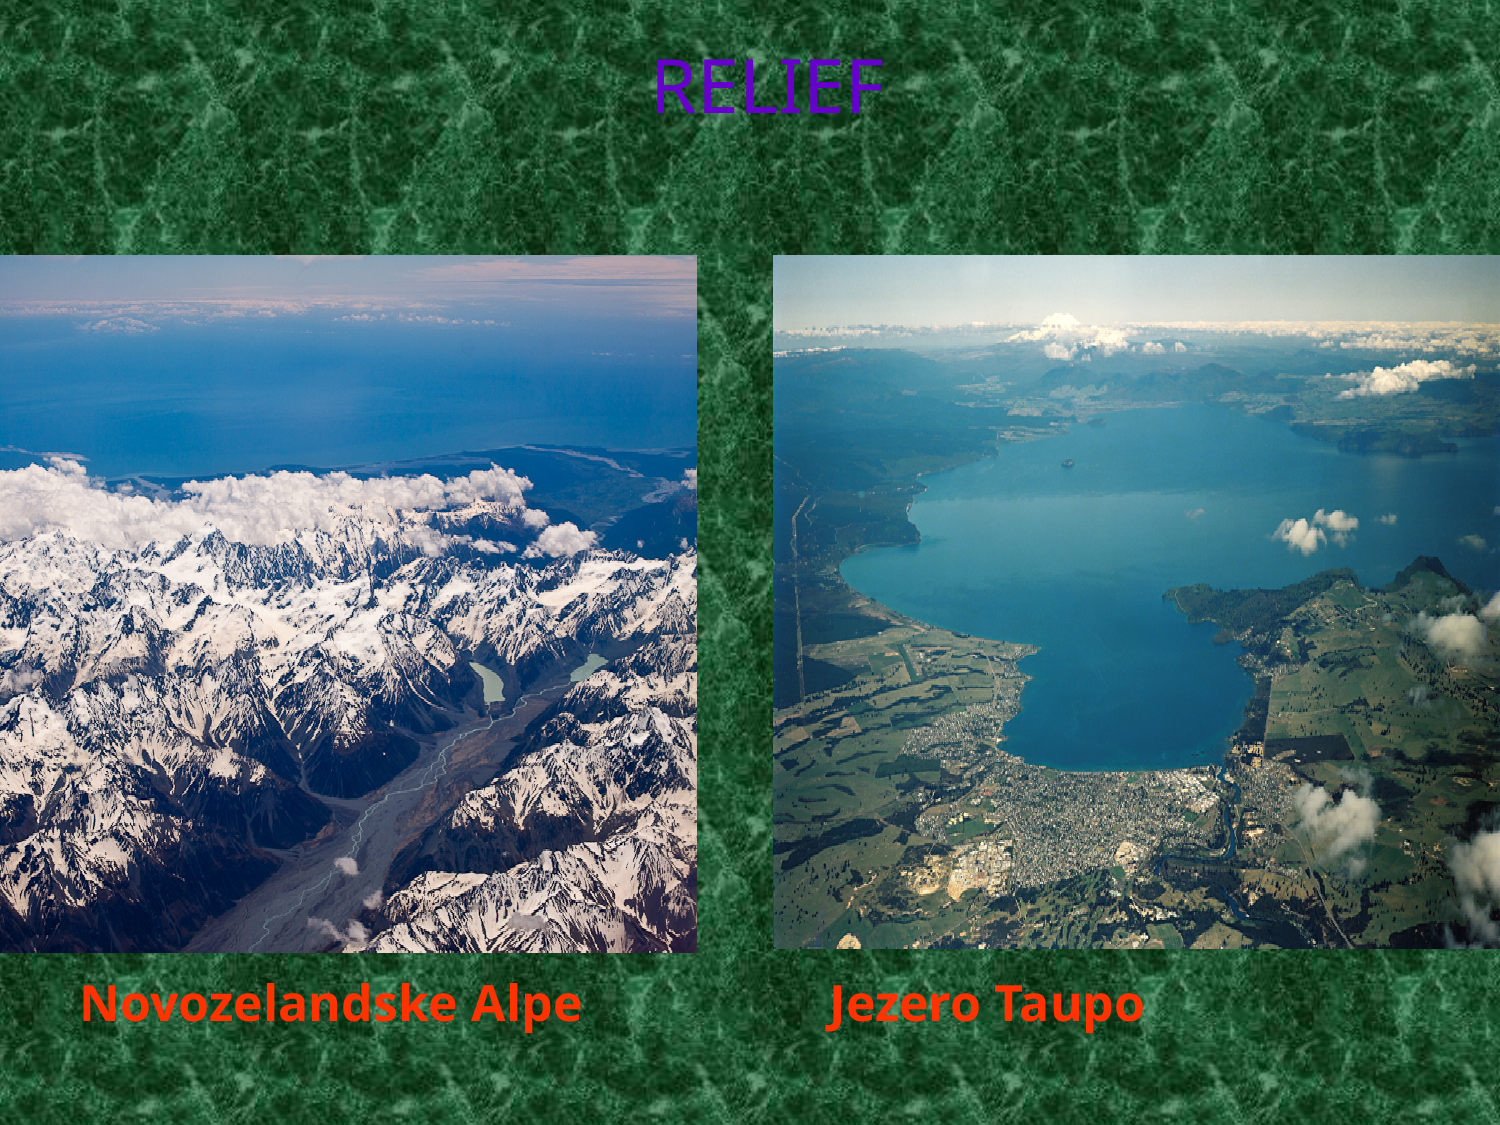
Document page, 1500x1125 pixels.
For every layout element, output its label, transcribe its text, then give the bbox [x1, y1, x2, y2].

text_box Jezero Taupo [814, 964, 1500, 1039]
picture [0, 0, 1500, 1125]
text_box Novozelandske Alpe [64, 964, 609, 1039]
text_box RELIEF [490, 31, 1046, 220]
